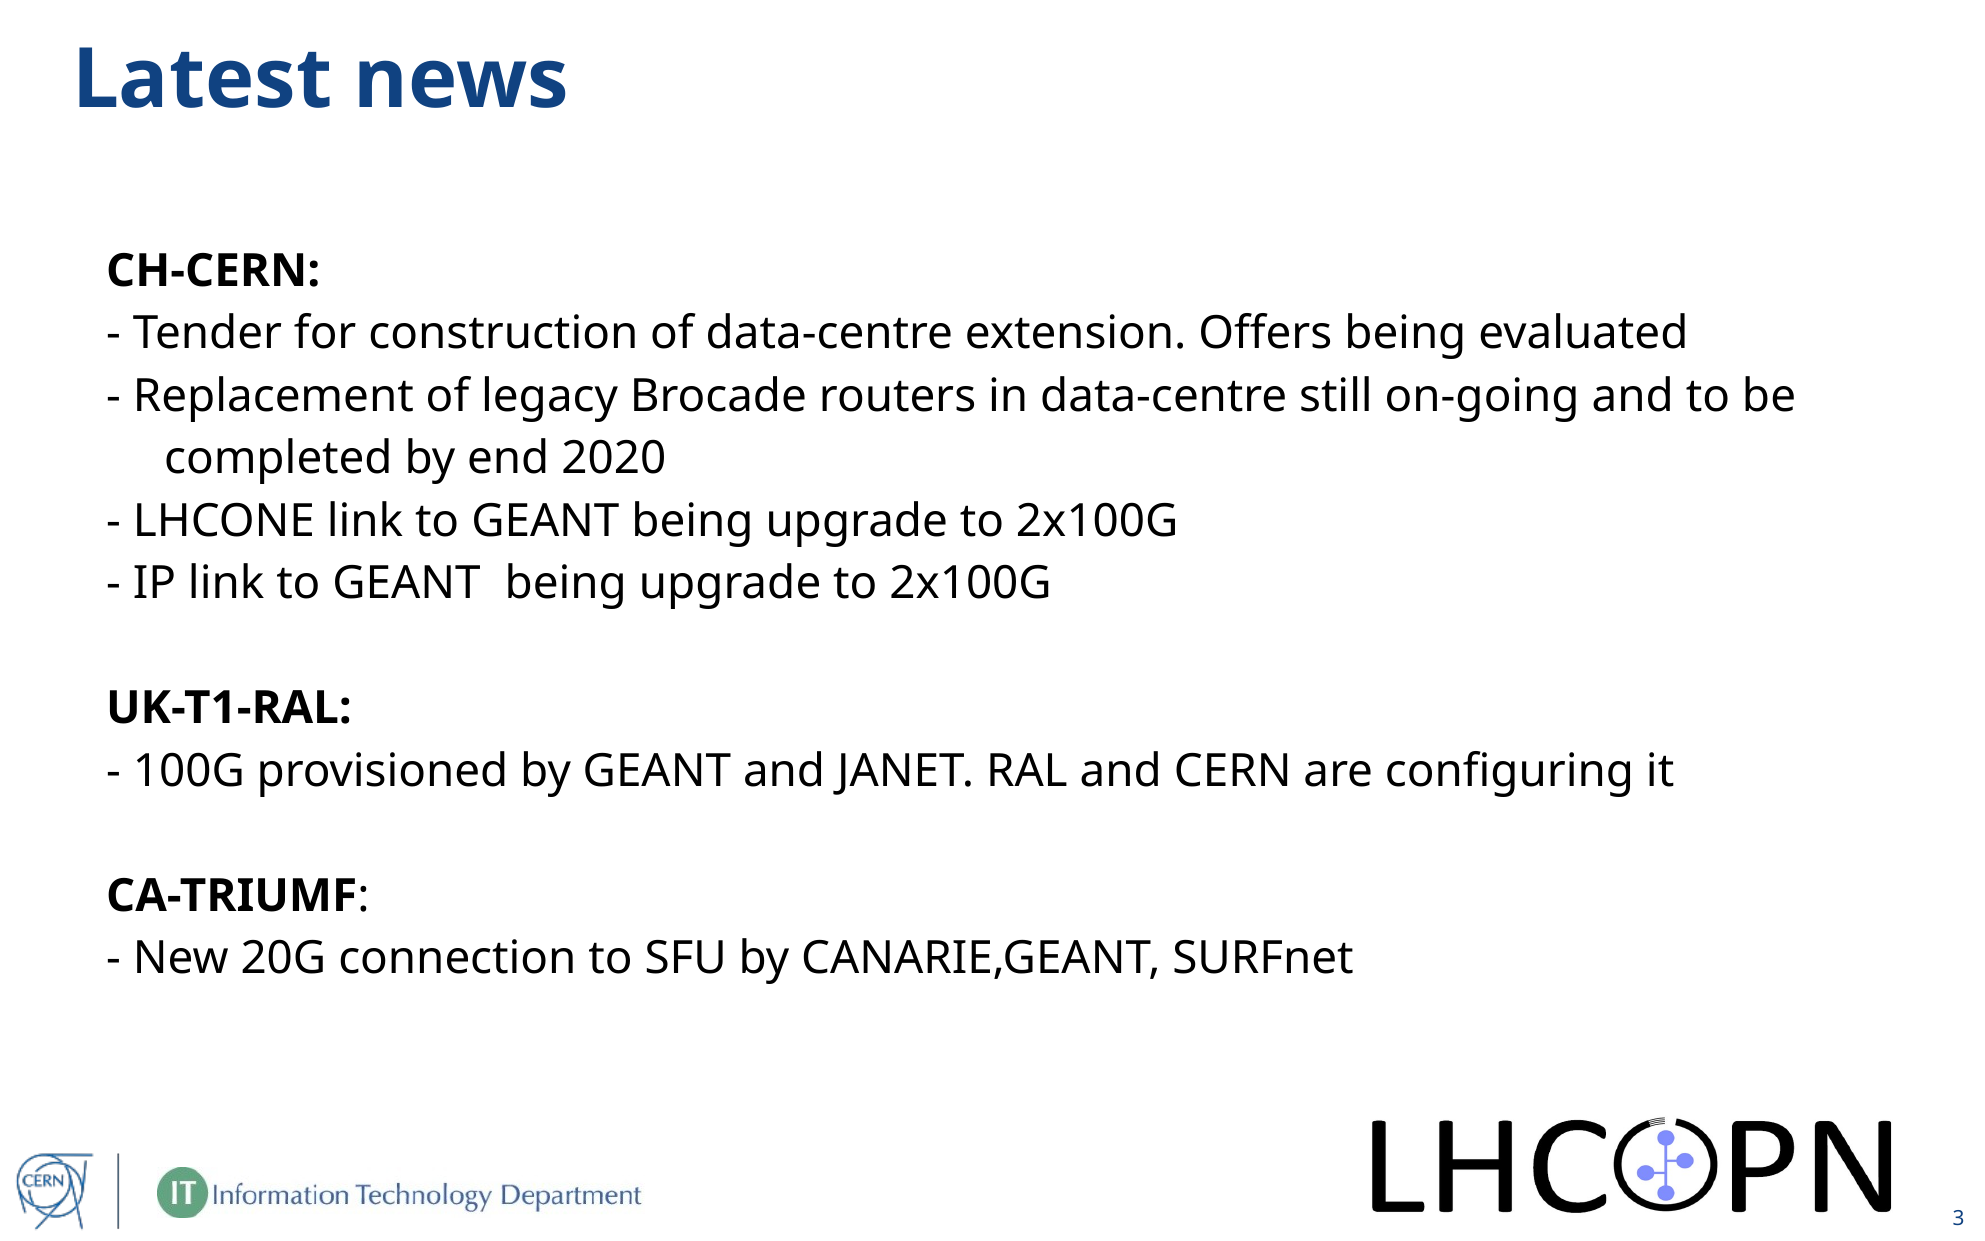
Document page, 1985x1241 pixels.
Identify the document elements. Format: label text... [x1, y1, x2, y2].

text_box CH-CERN: - Tender for construction of data-centre extension. Offers being evaluated - Replacement of legacy Brocade routers in data-centre still on-going and to be completed by end 2020 - LHCONE link to GEANT being upgrade to 2x100G - IP link to GEANT being upgrade to 2x100G UK-T1-RAL: - 100G provisioned by GEANT and JANET. RAL and CERN are configuring it CA-TRIUMF: - New 20G connection to SFU by CANARIE,GEANT, SURFnet [91, 229, 1921, 1234]
picture [1366, 1111, 1902, 1219]
title Latest news [72, 0, 1834, 166]
picture [16, 1188, 64, 1236]
picture [51, 1200, 64, 1215]
picture [38, 1207, 55, 1215]
picture [19, 1188, 64, 1207]
